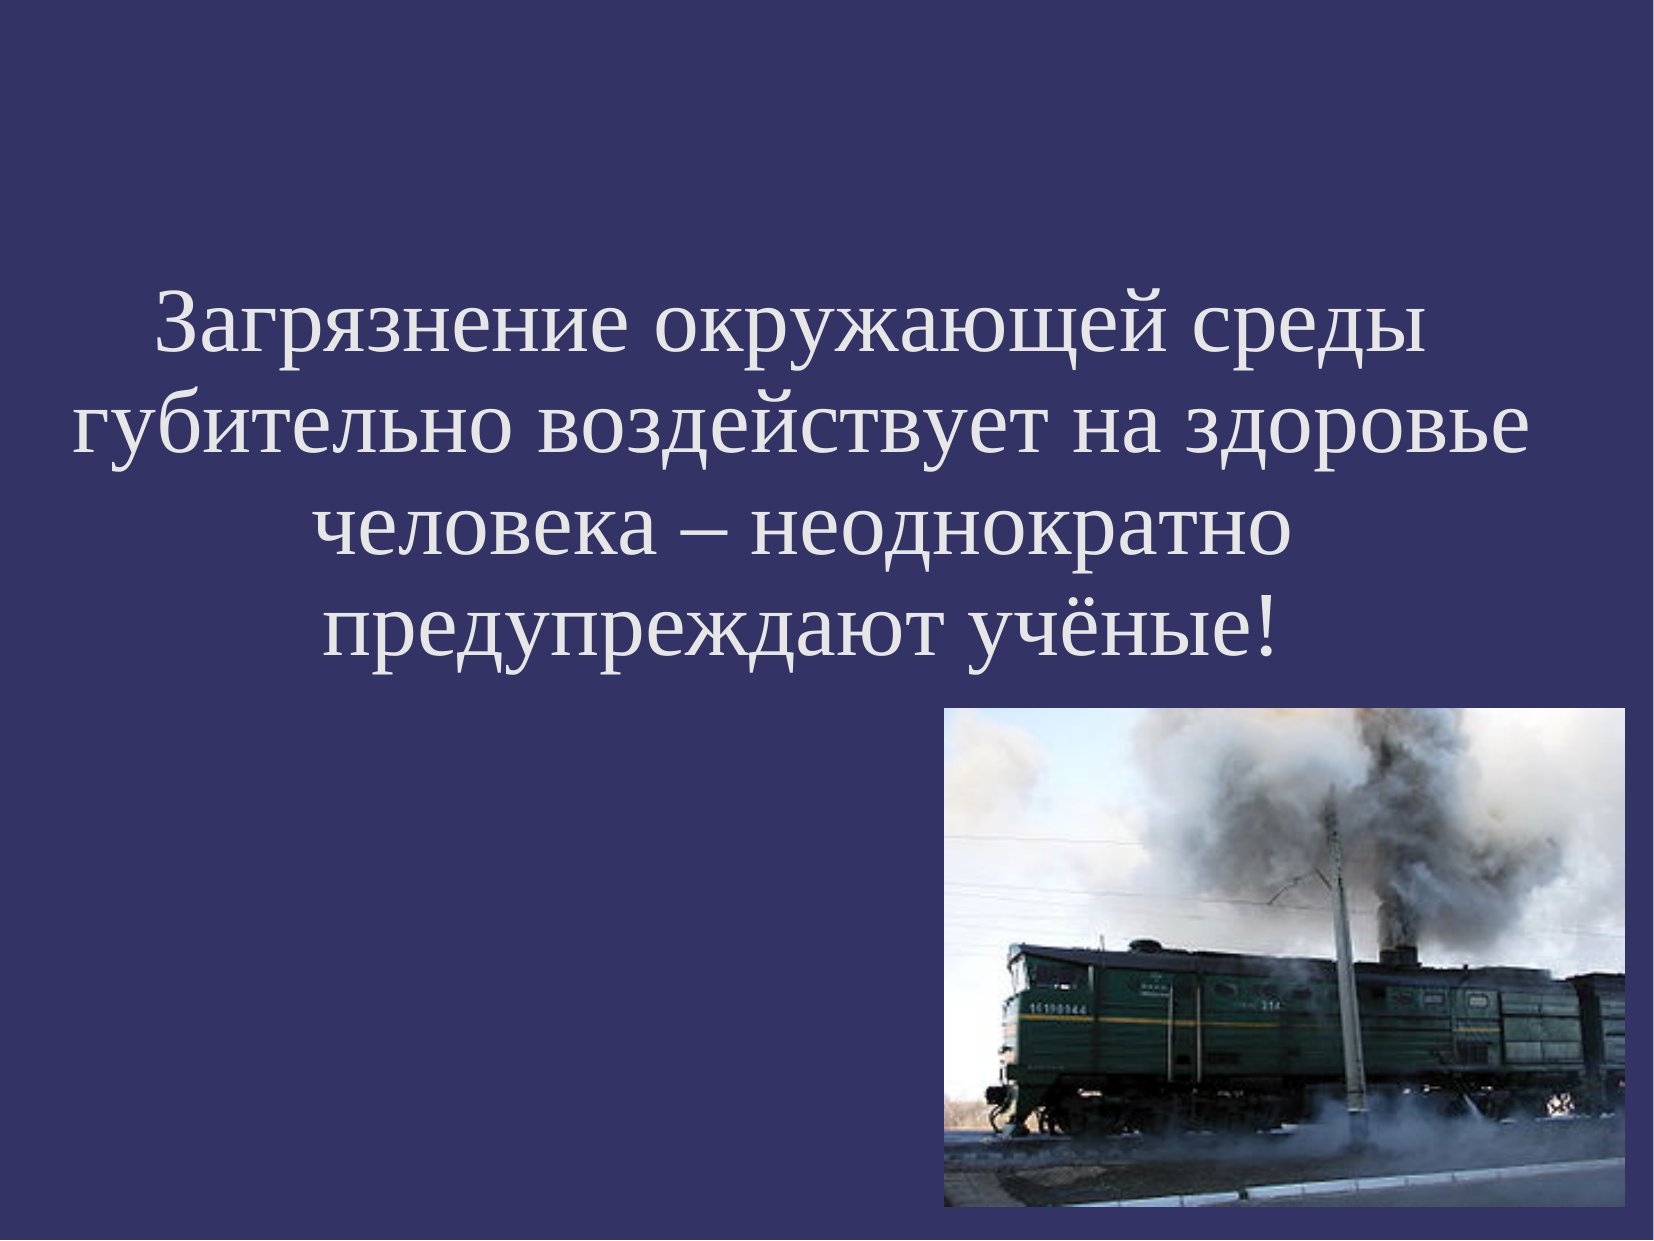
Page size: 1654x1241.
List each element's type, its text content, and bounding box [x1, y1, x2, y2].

picture [944, 708, 1625, 1207]
subtitle Загрязнение окружающей среды губительно воздействует на здоровье человека – неоднократно предупреждают учёные! [59, 0, 1548, 1004]
